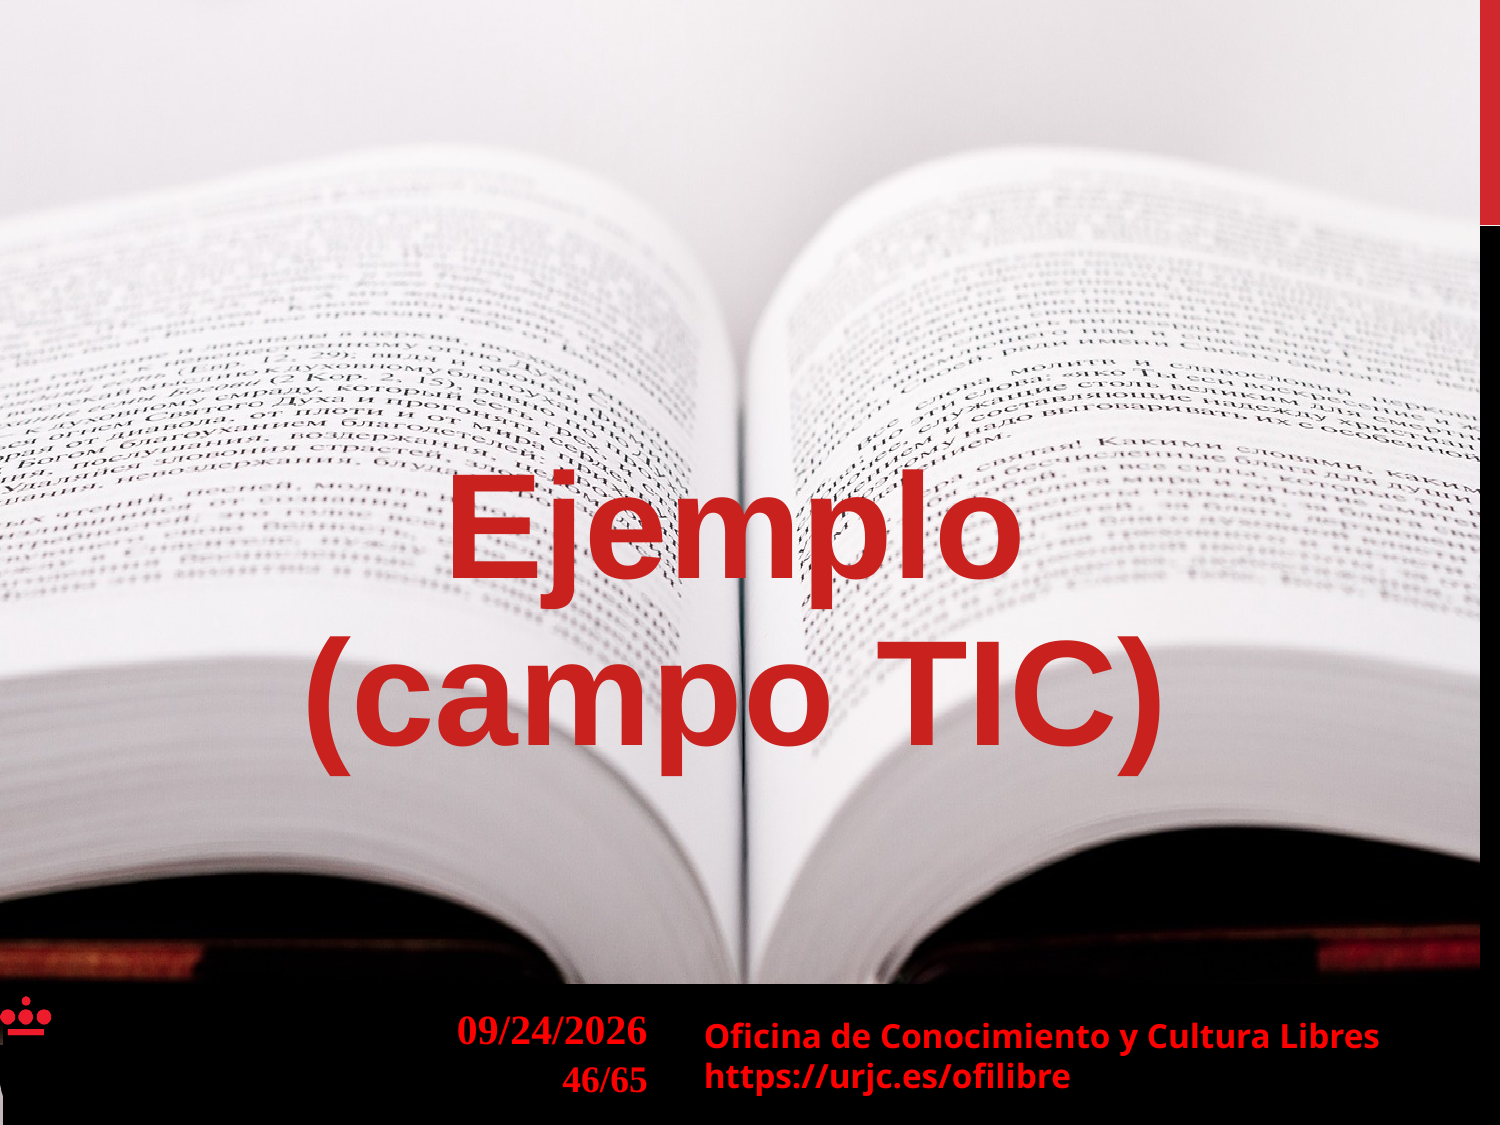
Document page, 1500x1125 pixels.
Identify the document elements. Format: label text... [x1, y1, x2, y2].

title [75, 285, 1425, 661]
text_box Ejemplo (campo TIC) [120, 435, 1351, 785]
picture [0, 0, 1500, 1014]
